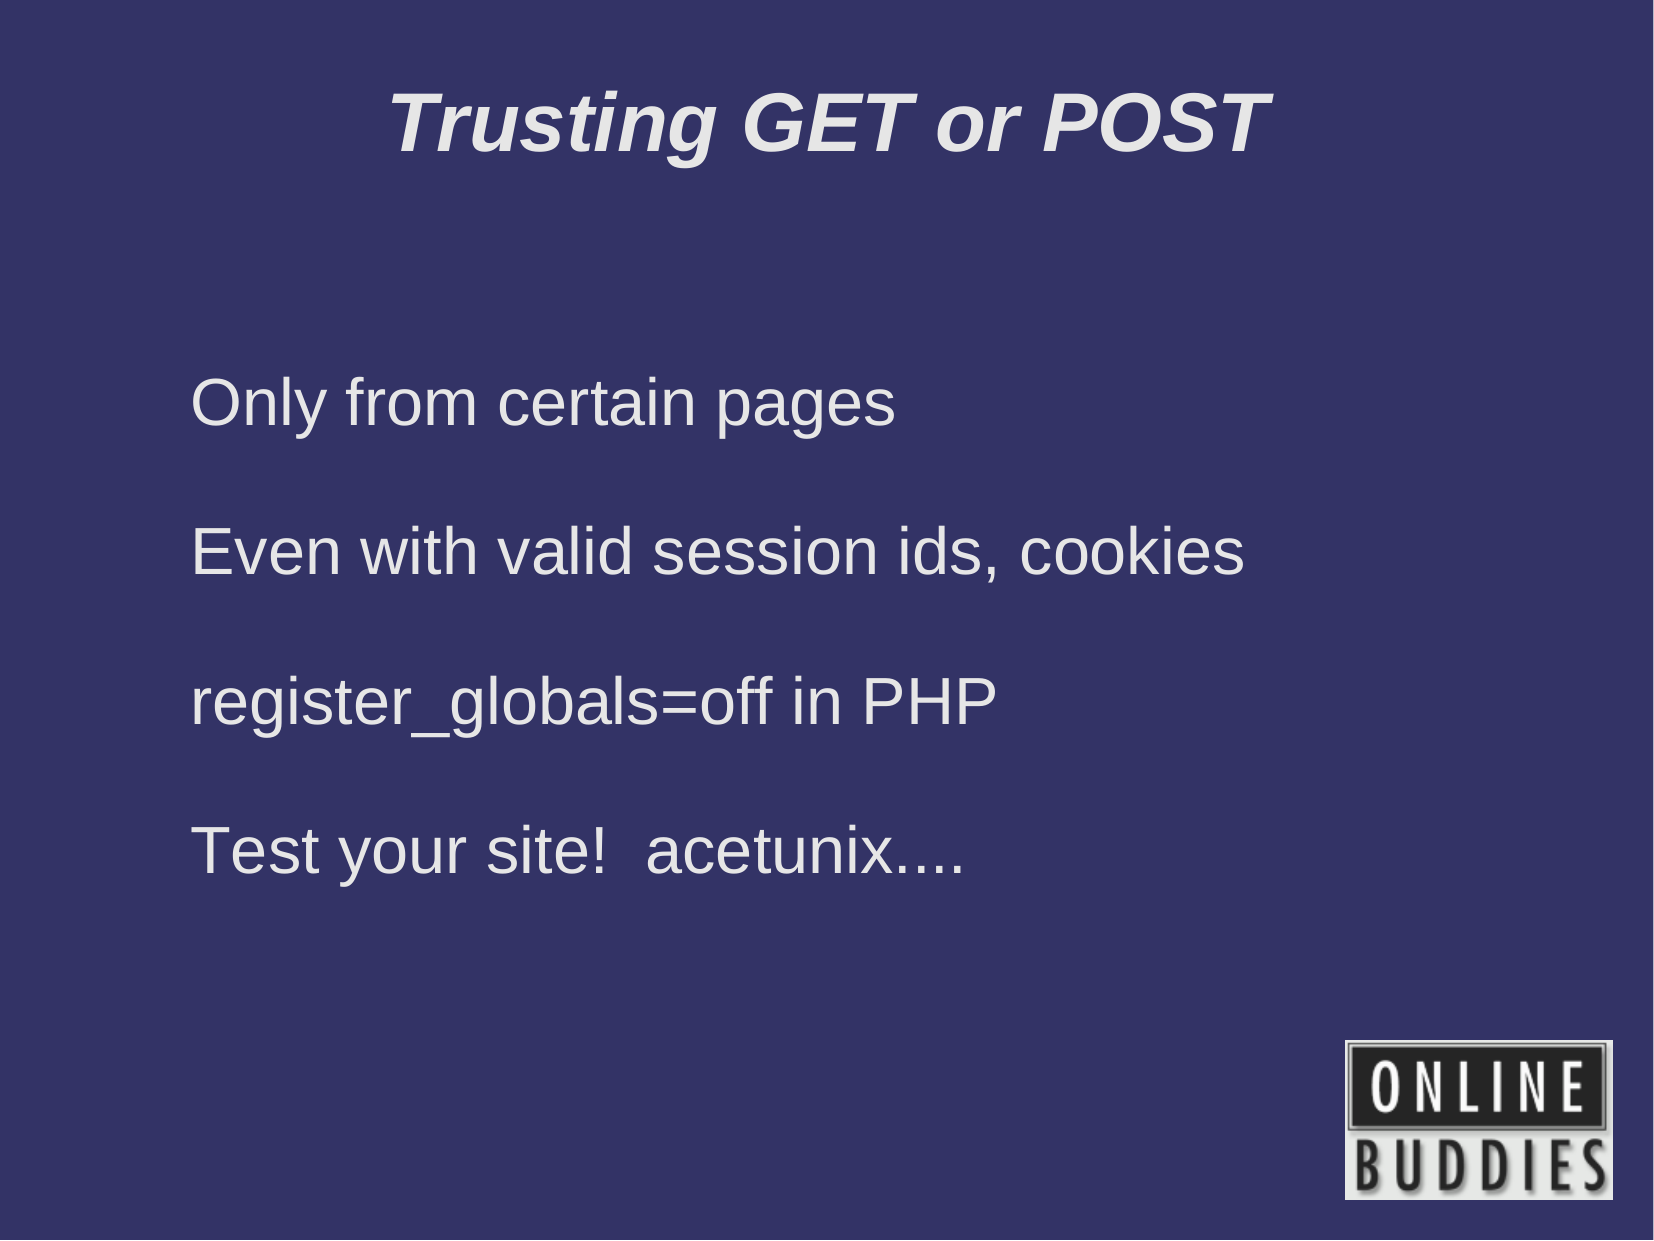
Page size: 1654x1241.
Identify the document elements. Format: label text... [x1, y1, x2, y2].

list Only from certain pages Even with valid session ids, cookies register_globals=off in PHP Test your site! acetunix.... [178, 364, 1570, 1147]
picture [1345, 1040, 1613, 1200]
title Trusting GET or POST [121, 19, 1534, 227]
